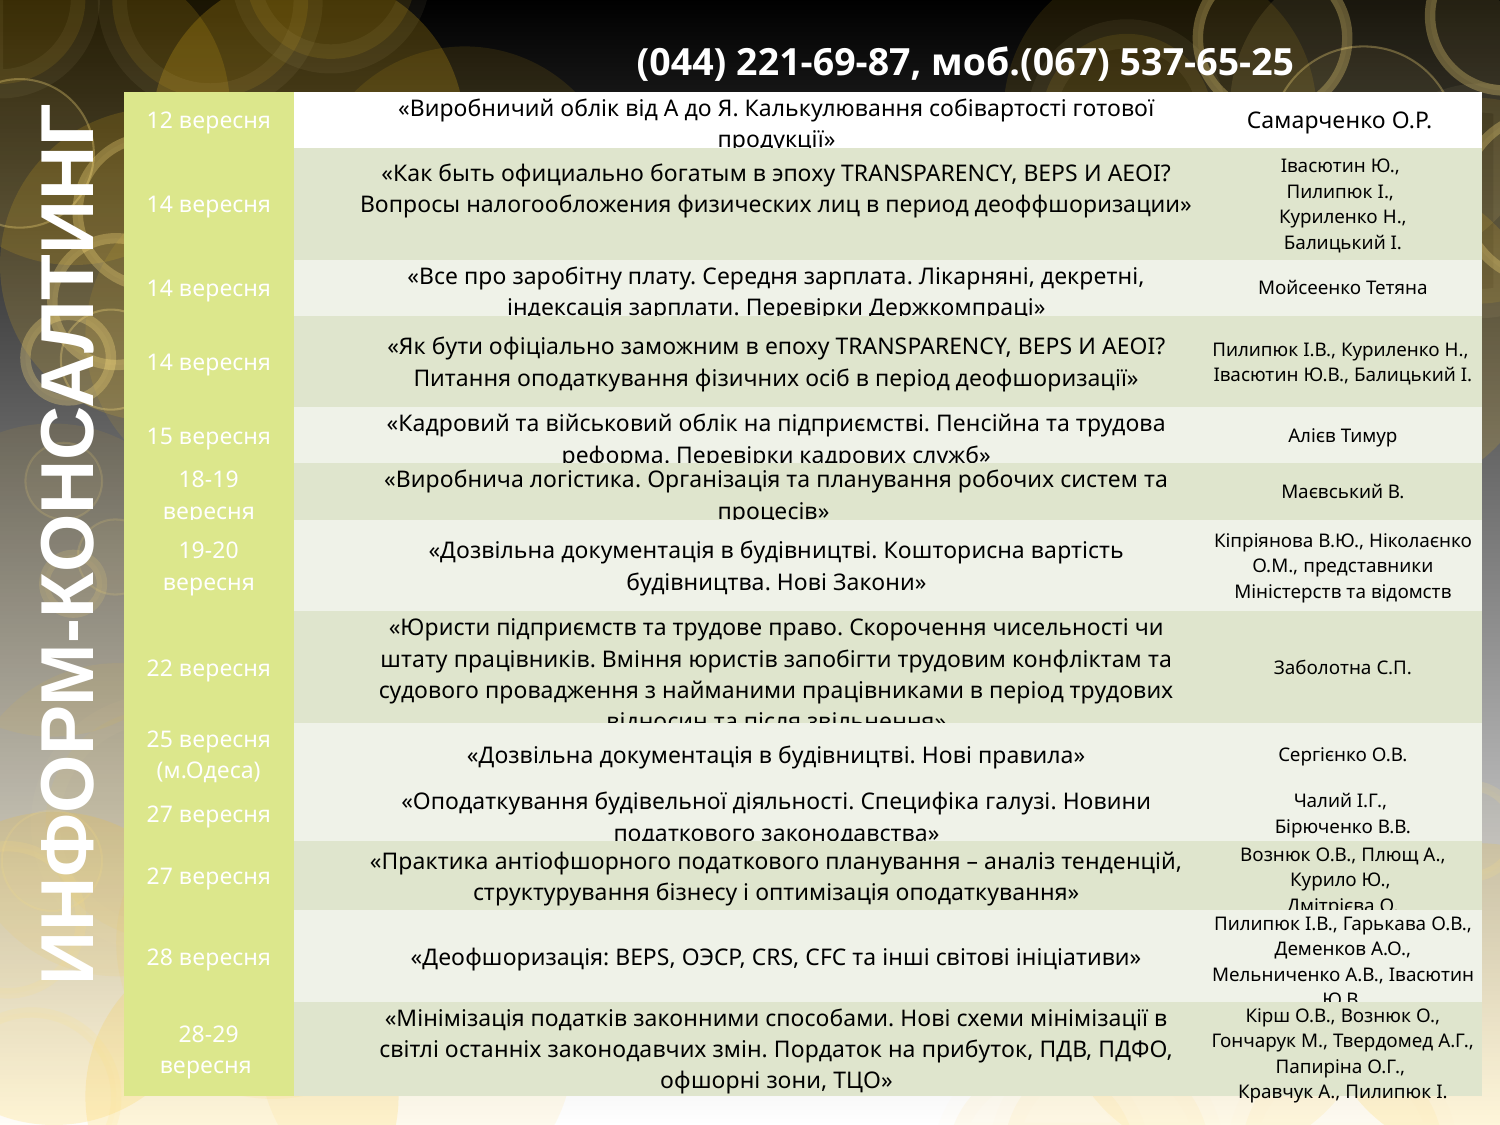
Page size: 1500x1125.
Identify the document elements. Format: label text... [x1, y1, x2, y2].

table_cell «Мінімізація податків законними способами. Нові схеми мінімізації в світлі останніх законодавчих змін. Пордаток на прибуток, ПДВ, ПДФО, офшорні зони, ТЦО» [294, 1002, 1203, 1096]
table_cell 27 вересня [124, 841, 294, 910]
table_header 12 вересня [124, 92, 294, 148]
table_cell Мойсеенко Тетяна [1203, 260, 1482, 316]
table_cell «Кадровий та військовий облік на підприємстві. Пенсійна та трудова реформа. Перевірки кадрових служб» [294, 407, 1203, 463]
table_cell 28 вересня [124, 910, 294, 1002]
table_cell «Дозвільна документація в будівництві. Нові правила» [294, 723, 1203, 785]
table_cell «Все про заробітну плату. Середня зарплата. Лікарняні, декретні, індексація зарплати. Перевірки Держкомпраці» [294, 260, 1203, 316]
table_cell Пилипюк І.В., Куриленко Н., Івасютин Ю.В., Балицький І. [1203, 316, 1482, 407]
table_cell 14 вересня [124, 316, 294, 407]
text_box (044) 221-69-87, моб.(067) 537-65-25 [171, 30, 1310, 91]
table_cell 27 вересня [124, 785, 294, 841]
table_cell «Виробнича логістика. Організація та планування робочих систем та процесів» [294, 463, 1203, 520]
table_cell Алієв Тимур [1203, 407, 1482, 463]
table_cell «Дозвільна документація в будівництві. Кошторисна вартість будівництва. Нові Закони» [294, 520, 1203, 611]
table_cell «Деофшоризація: BEPS, ОЭСР, CRS, CFC та інші світові ініціативи» [294, 910, 1203, 1002]
table_cell Чалий І.Г., Бірюченко В.В. [1203, 785, 1482, 841]
table_cell Кірш О.В., Вознюк О., Гончарук М., Твердомед А.Г., Папиріна О.Г., Кравчук А., Пилипюк І. [1203, 1002, 1482, 1096]
table_cell 22 вересня [124, 611, 294, 723]
text_box ИНФОРМ-КОНСАЛТИНГ [11, 31, 117, 1059]
table_cell Вознюк О.В., Плющ А., Курило Ю., Дмітрієва О. [1203, 841, 1482, 910]
table_cell 28-29 вересня [124, 1002, 294, 1096]
table_cell Заболотна С.П. [1203, 611, 1482, 723]
table_cell 19-20 вересня [124, 520, 294, 611]
table_cell 18-19 вересня [124, 463, 294, 520]
table_cell «Як бути офіціально заможним в епоху TRANSPARENCY, BEPS И AEOI? Питання оподаткування фізичних осіб в період деофшоризації» [294, 316, 1203, 407]
table_cell Маєвський В. [1203, 463, 1482, 520]
table_cell Івасютин Ю., Пилипюк І., Куриленко Н., Балицький І. [1203, 148, 1482, 260]
table_cell 25 вересня (м.Одеса) [124, 723, 294, 785]
table_cell 15 вересня [124, 407, 294, 463]
table_cell «Как быть официально богатым в эпоху TRANSPARENCY, BEPS И AEOI? Вопросы налогообложения физических лиц в период деоффшоризации» [294, 148, 1203, 260]
table_cell «Юристи підприємств та трудове право. Скорочення чисельності чи штату працівників. Вміння юристів запобігти трудовим конфліктам та судового провадження з найманими працівниками в період трудових відносин та після звільнення» [294, 611, 1203, 723]
table_header «Виробничий облік від А до Я. Калькулювання собівартості готової продукції» [294, 92, 1203, 148]
table_cell Кіпріянова В.Ю., Ніколаєнко О.М., представники Міністерств та відомств [1203, 520, 1482, 611]
table_cell 14 вересня [124, 148, 294, 260]
table_cell 14 вересня [124, 260, 294, 316]
table_header Самарченко О.Р.. [1203, 92, 1482, 148]
table_cell «Оподаткування будівельної діяльності. Специфіка галузі. Новини податкового законодавства» [294, 785, 1203, 841]
table_cell «Практика антіофшорного податкового планування – аналіз тенденцій, структурування бізнесу і оптимізація оподаткування» [294, 841, 1203, 910]
table_cell Сергієнко О.В. [1203, 723, 1482, 785]
table_cell Пилипюк І.В., Гарькава О.В., Деменков А.О., Мельниченко А.В., Івасютин Ю.В. [1203, 910, 1482, 1002]
